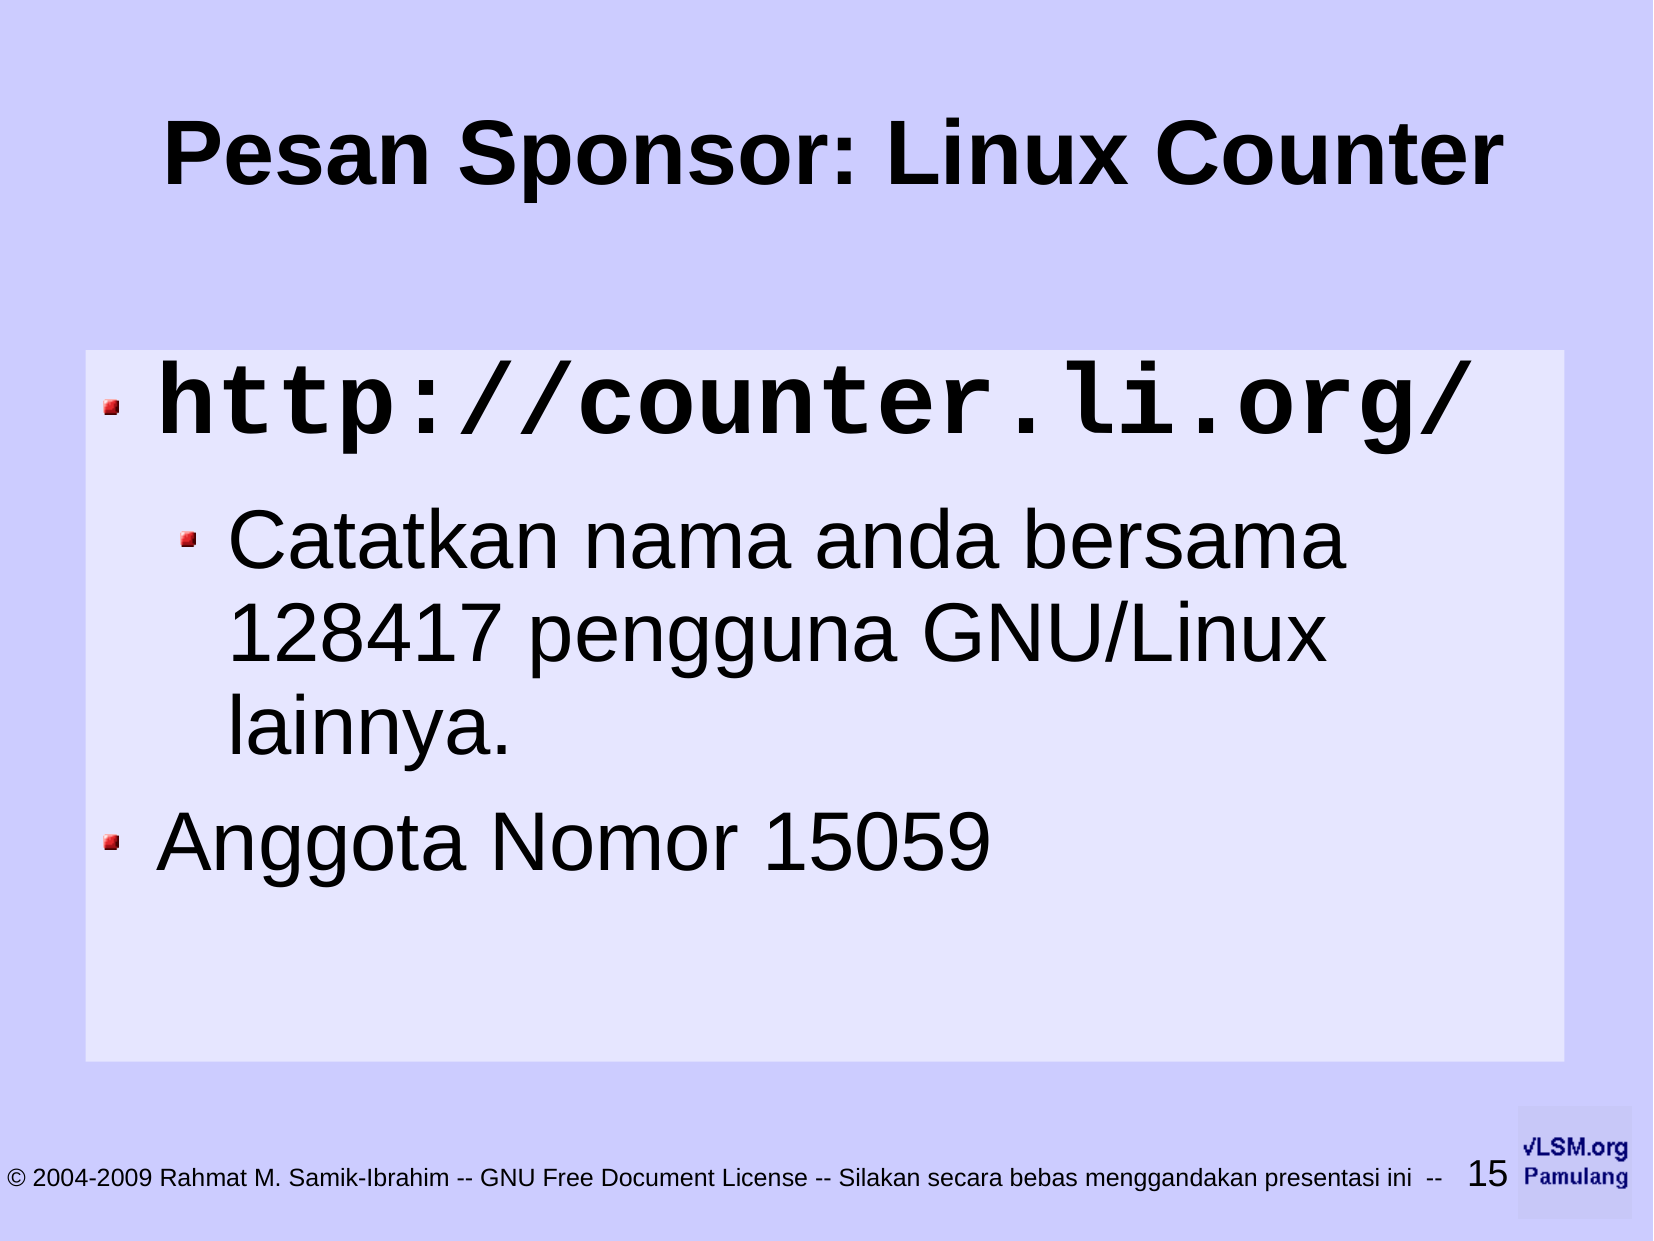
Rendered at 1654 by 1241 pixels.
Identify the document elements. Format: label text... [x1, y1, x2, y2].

list http://counter.li.org/ Catatkan nama anda bersama 128417 pengguna GNU/Linux lainnya. Anggota Nomor 15059 [85, 350, 1565, 1062]
title Pesan Sponsor: Linux Counter [43, 93, 1628, 213]
picture [1518, 1106, 1632, 1219]
